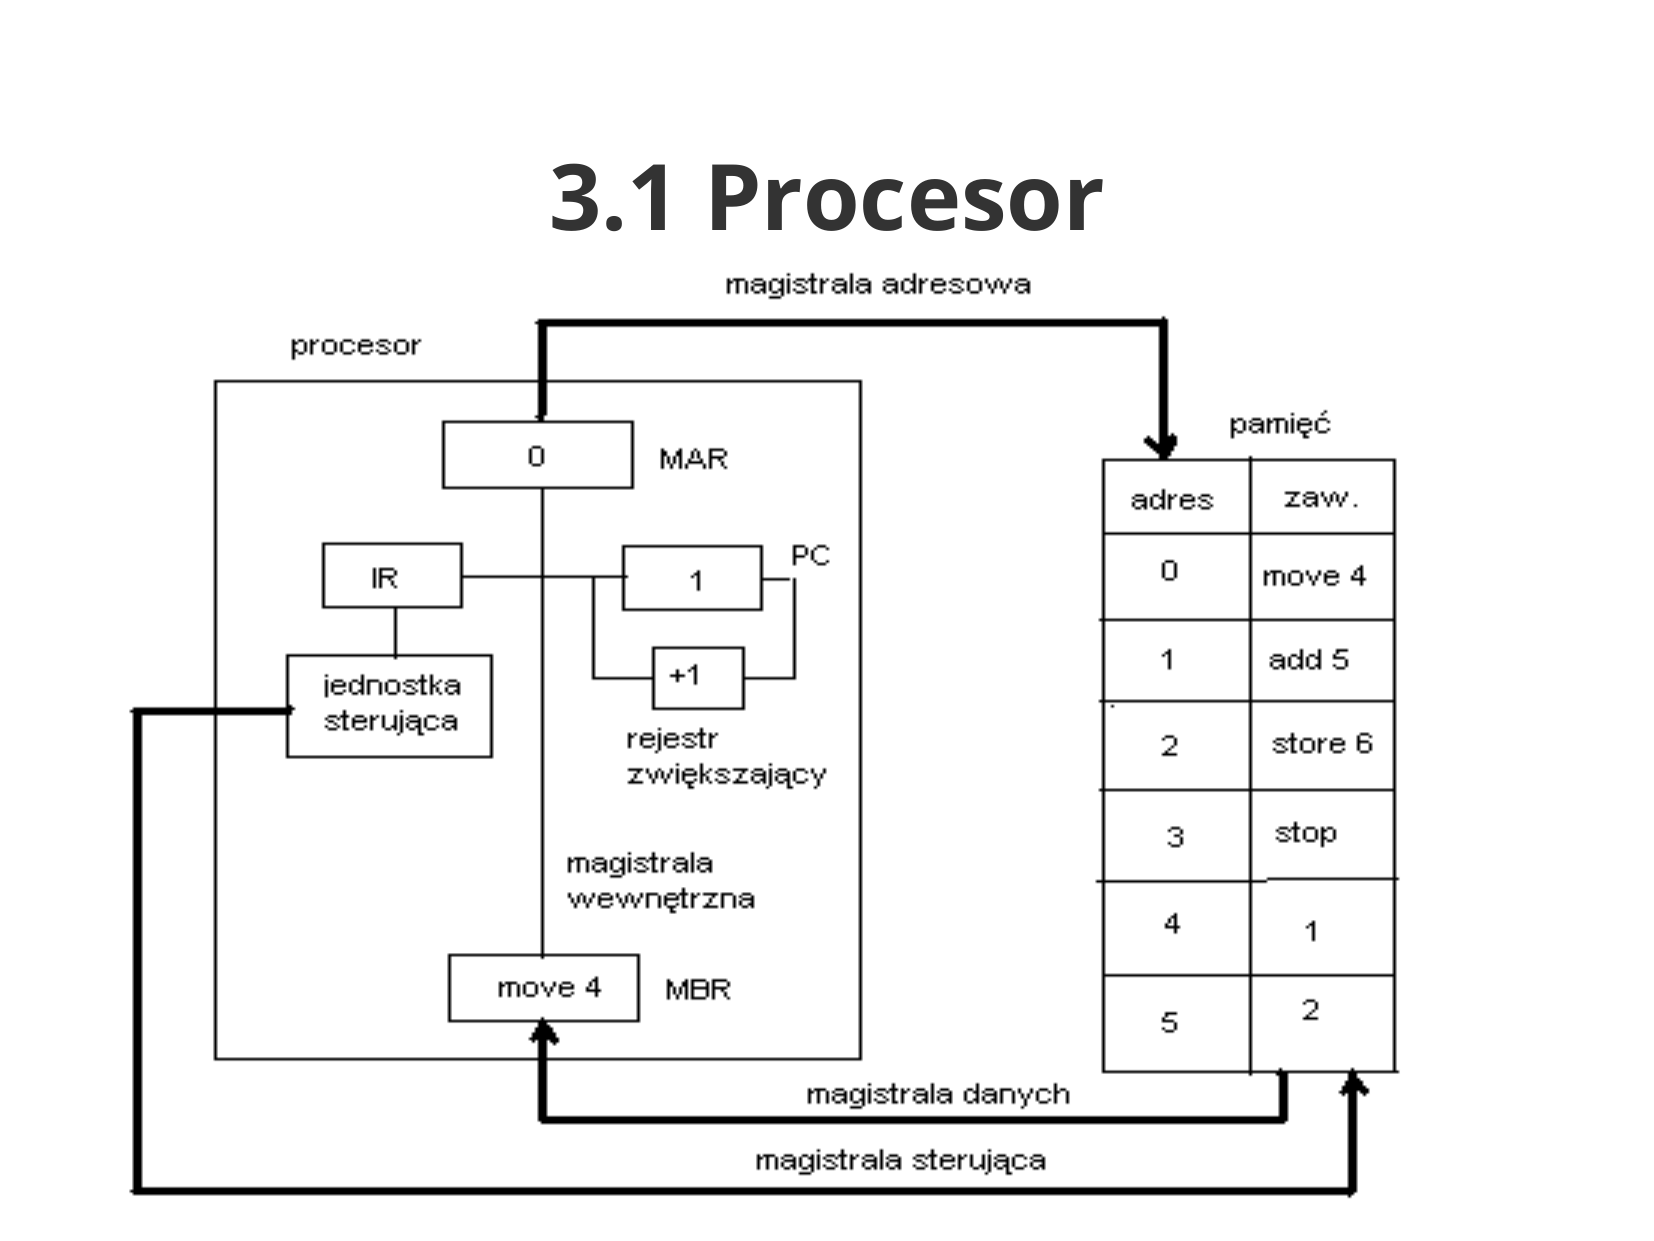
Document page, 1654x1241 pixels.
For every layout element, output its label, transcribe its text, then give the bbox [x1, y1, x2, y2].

picture [59, 236, 1595, 1211]
title 3.1 Procesor [121, 98, 1534, 236]
